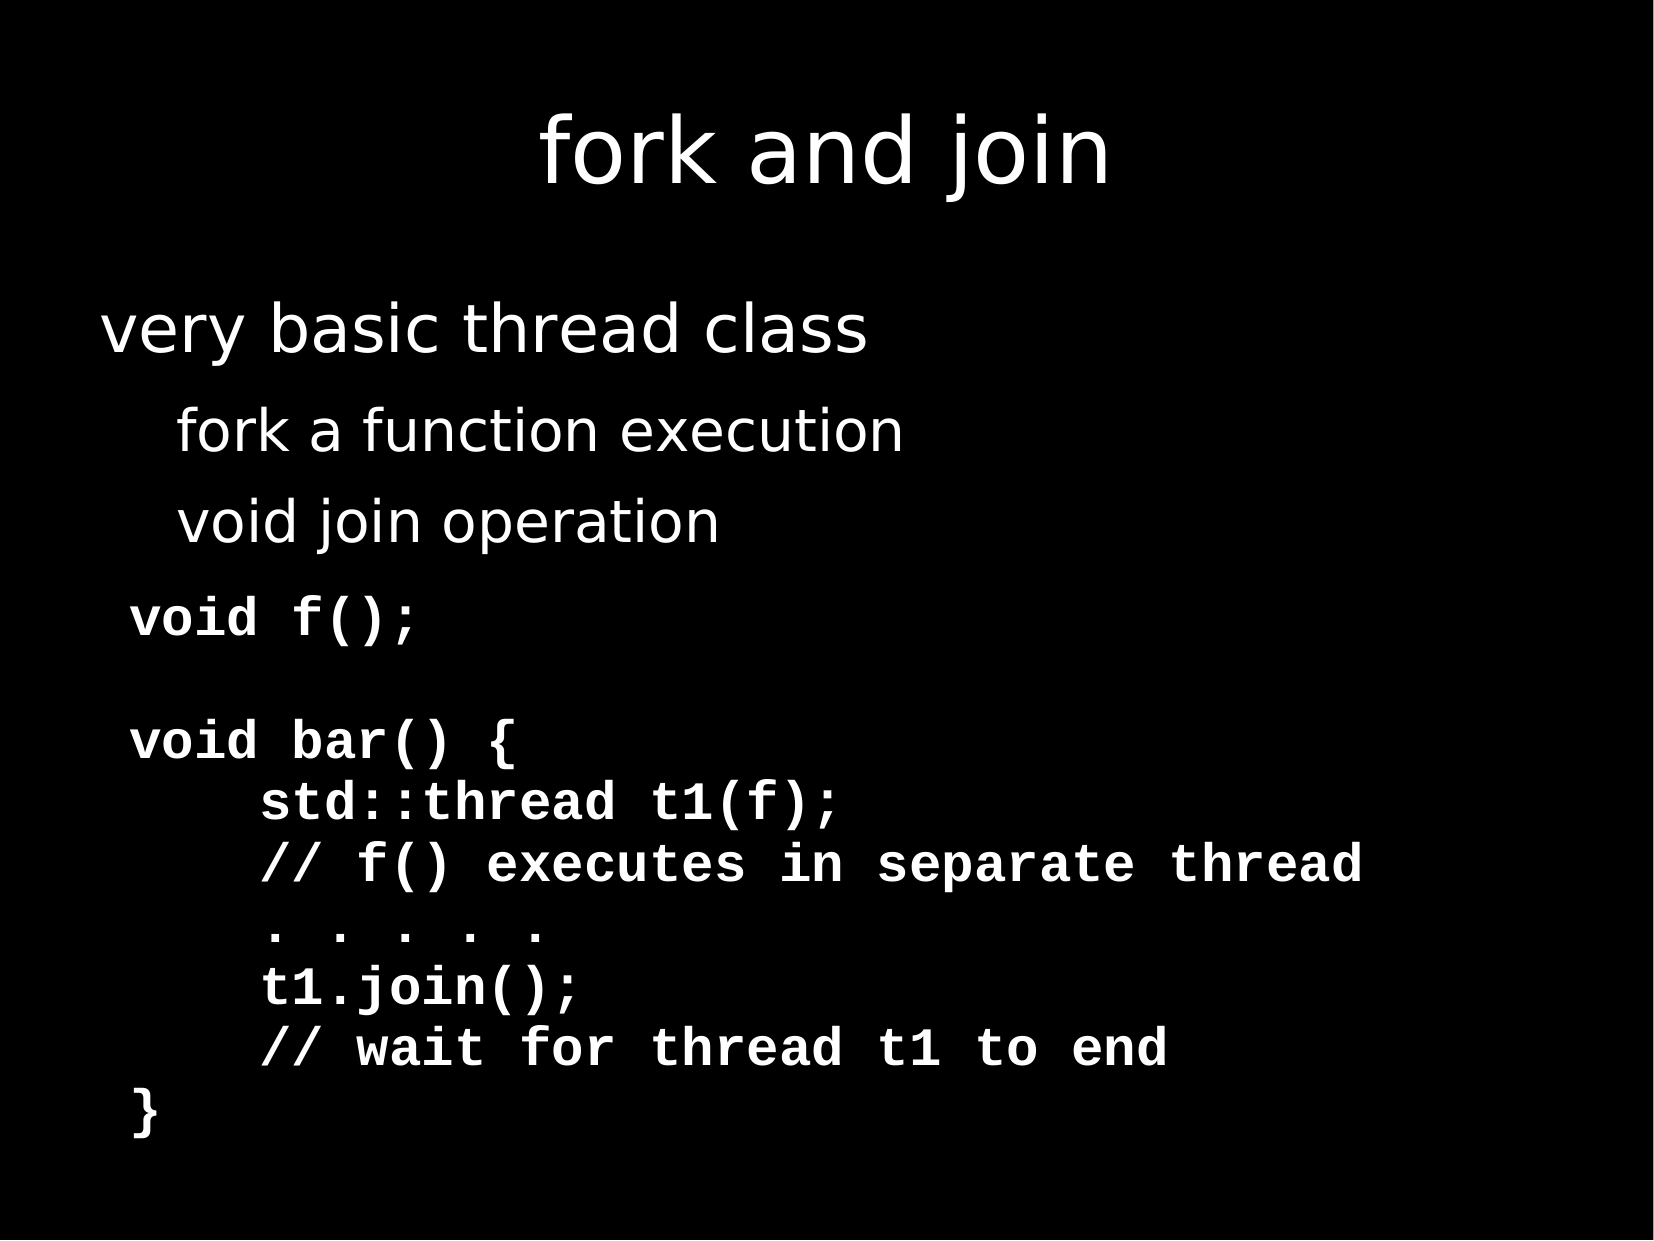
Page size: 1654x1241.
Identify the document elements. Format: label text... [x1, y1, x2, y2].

text_box void f(); void bar() { std::thread t1(f); // f() executes in separate thread . . . . . t1.join(); // wait for thread t1 to end } [114, 582, 1452, 1152]
list very basic thread class fork a function execution void join operation [82, 290, 1571, 577]
title fork and join [82, 99, 1571, 207]
